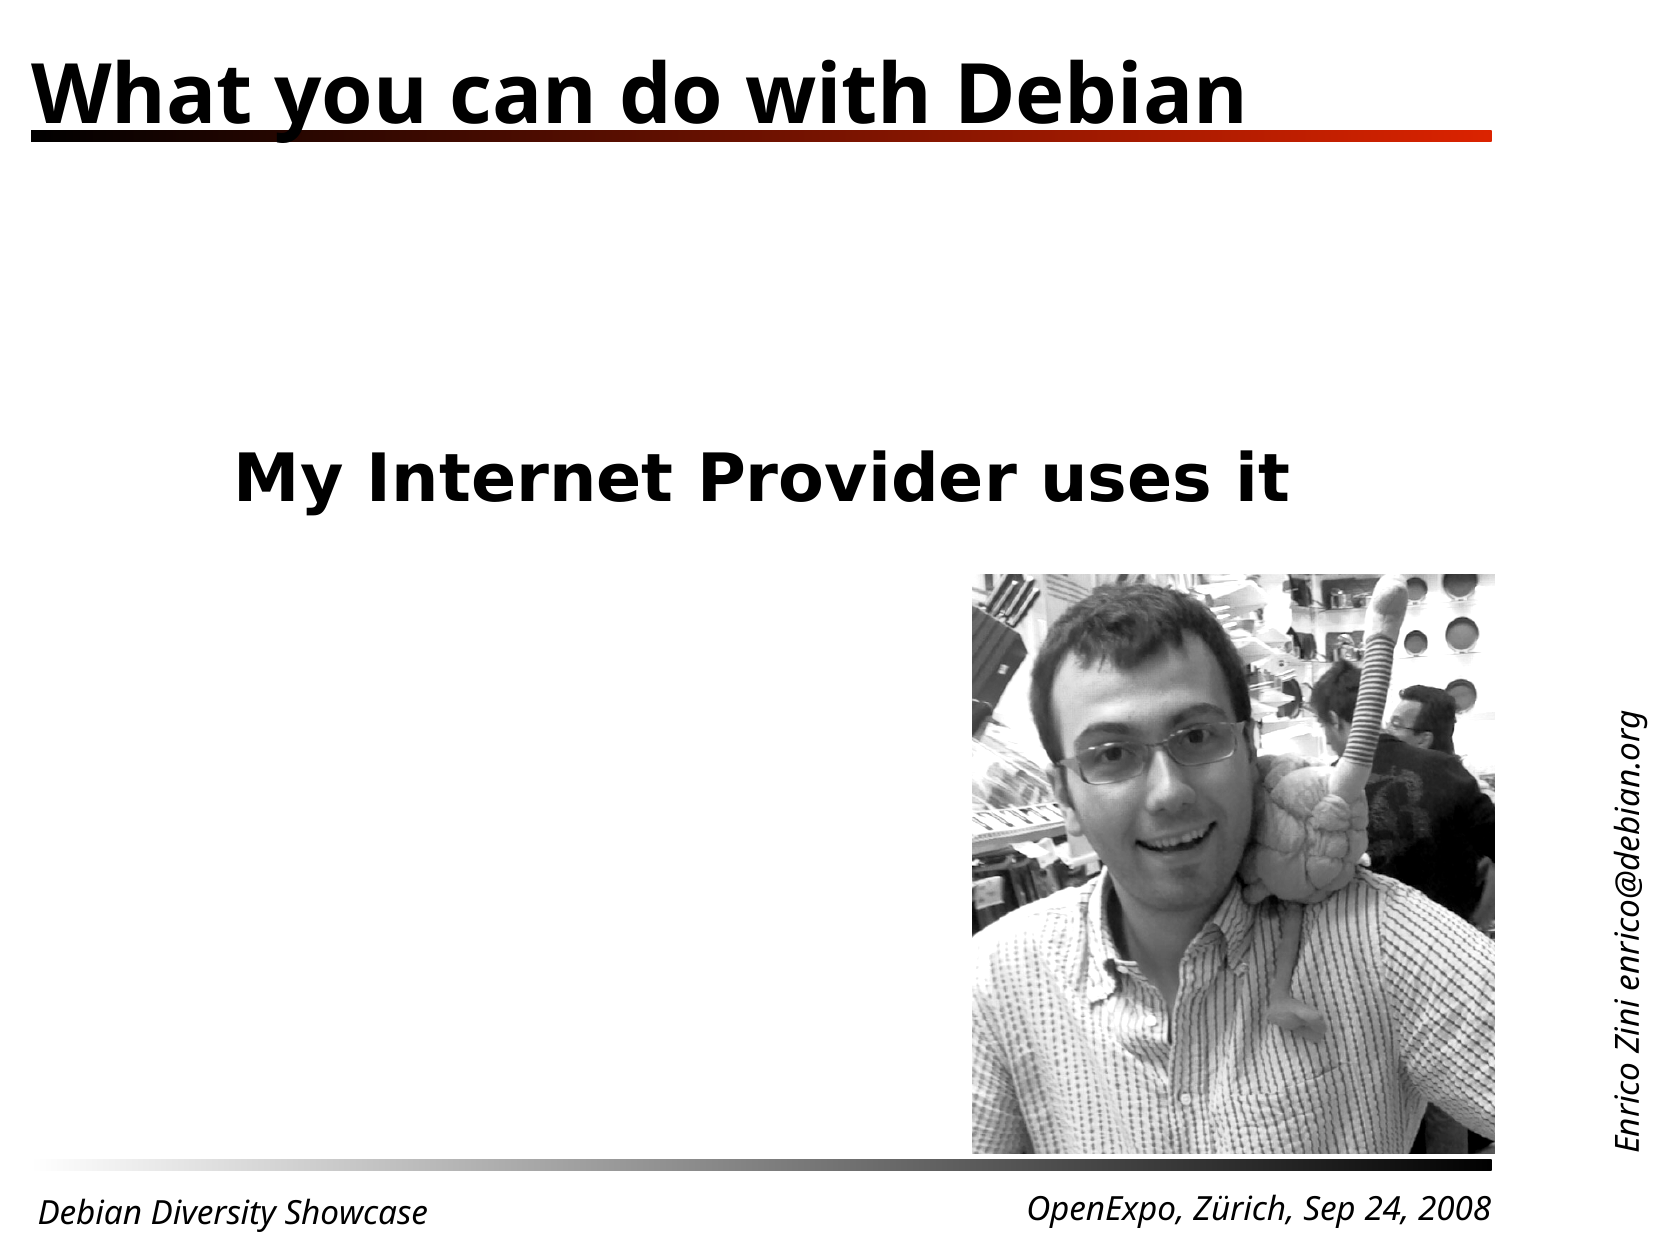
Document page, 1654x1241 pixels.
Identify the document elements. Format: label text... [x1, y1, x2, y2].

picture [972, 574, 1495, 1154]
text_box What you can do with Debian [31, 34, 1438, 168]
text_box My Internet Provider uses it [30, 439, 1495, 518]
